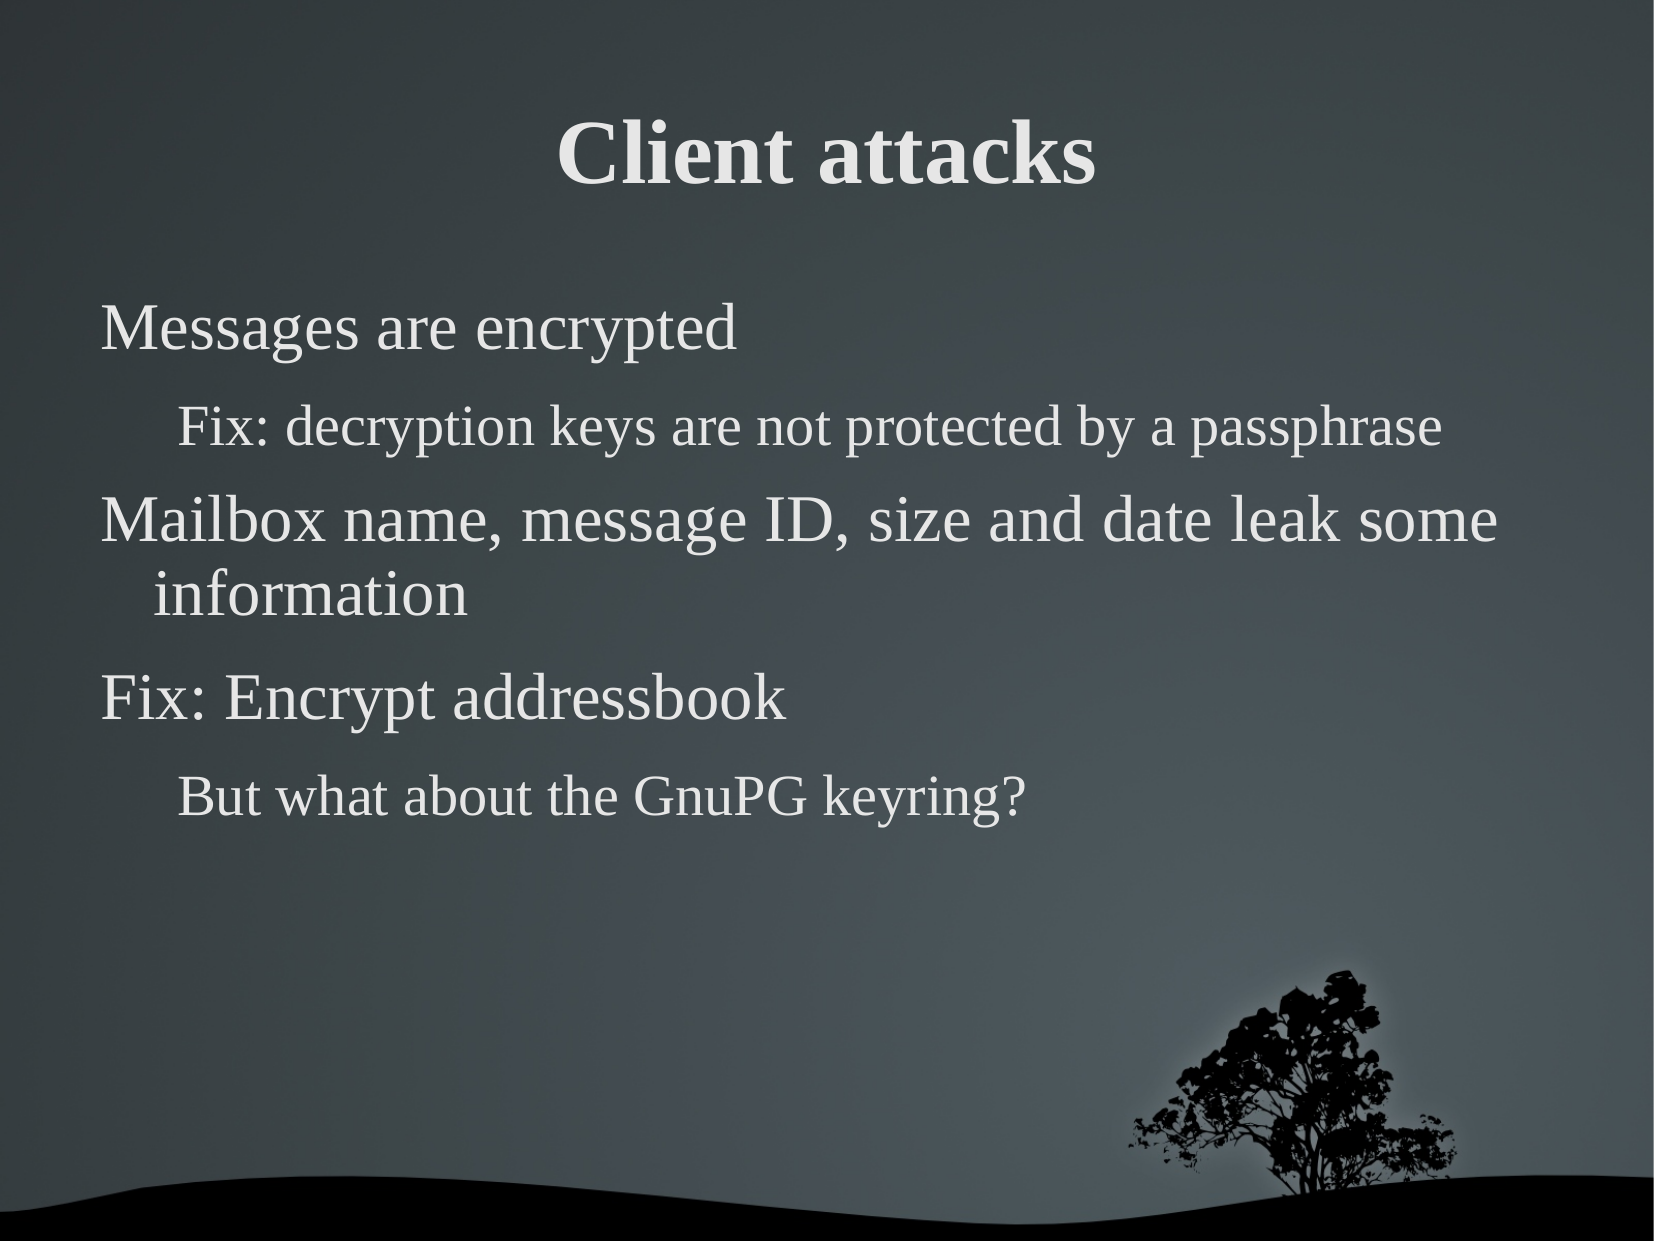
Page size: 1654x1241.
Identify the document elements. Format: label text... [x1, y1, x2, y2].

list Messages are encrypted Fix: decryption keys are not protected by a passphrase Mailbox name, message ID, size and date leak some information Fix: Encrypt addressbook But what about the GnuPG keyring? [82, 290, 1571, 1094]
picture [0, 0, 1654, 1241]
title Client attacks [82, 56, 1571, 250]
